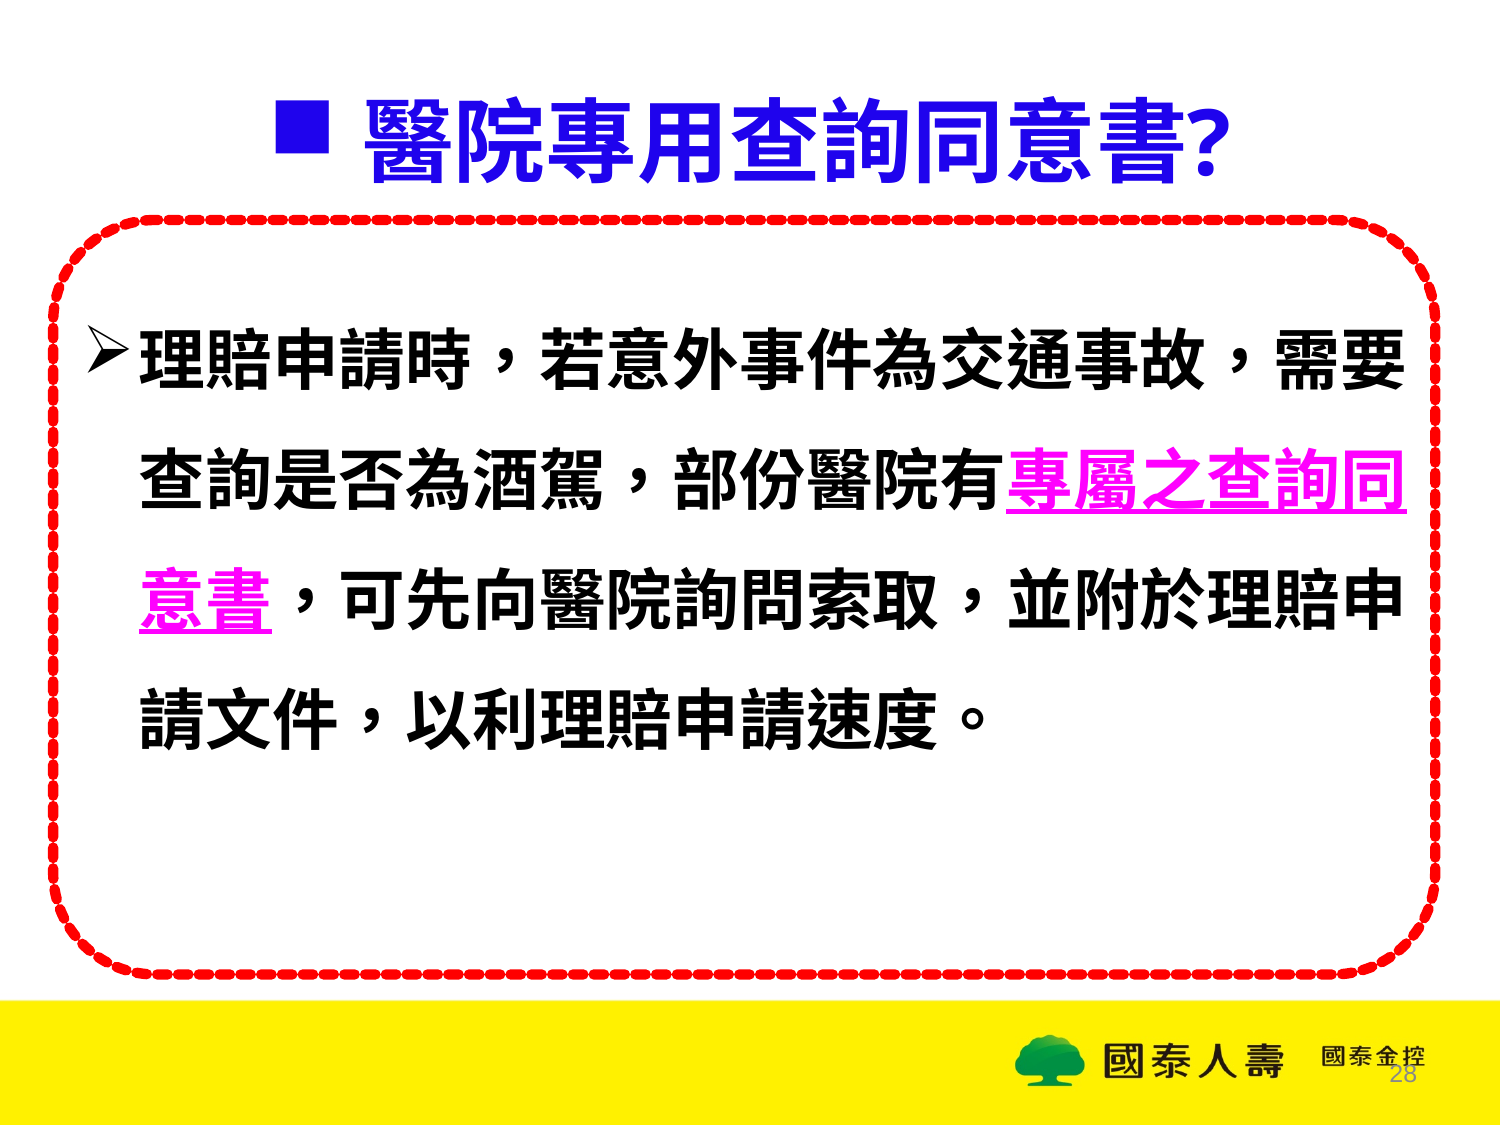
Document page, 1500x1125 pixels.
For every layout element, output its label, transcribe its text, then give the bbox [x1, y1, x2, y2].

text_box <編號> [1074, 1042, 1426, 1103]
title 醫院專用查詢同意書? [75, 45, 1426, 233]
list 理賠申請時，若意外事件為交通事故，需要查詢是否為酒駕，部份醫院有專屬之查詢同意書，可先向醫院詢問索取，並附於理賠申請文件，以利理賠申請速度。 [75, 262, 1426, 835]
picture [0, 0, 1500, 1125]
title 醫院專用查詢同意書? [118, 222, 1370, 233]
